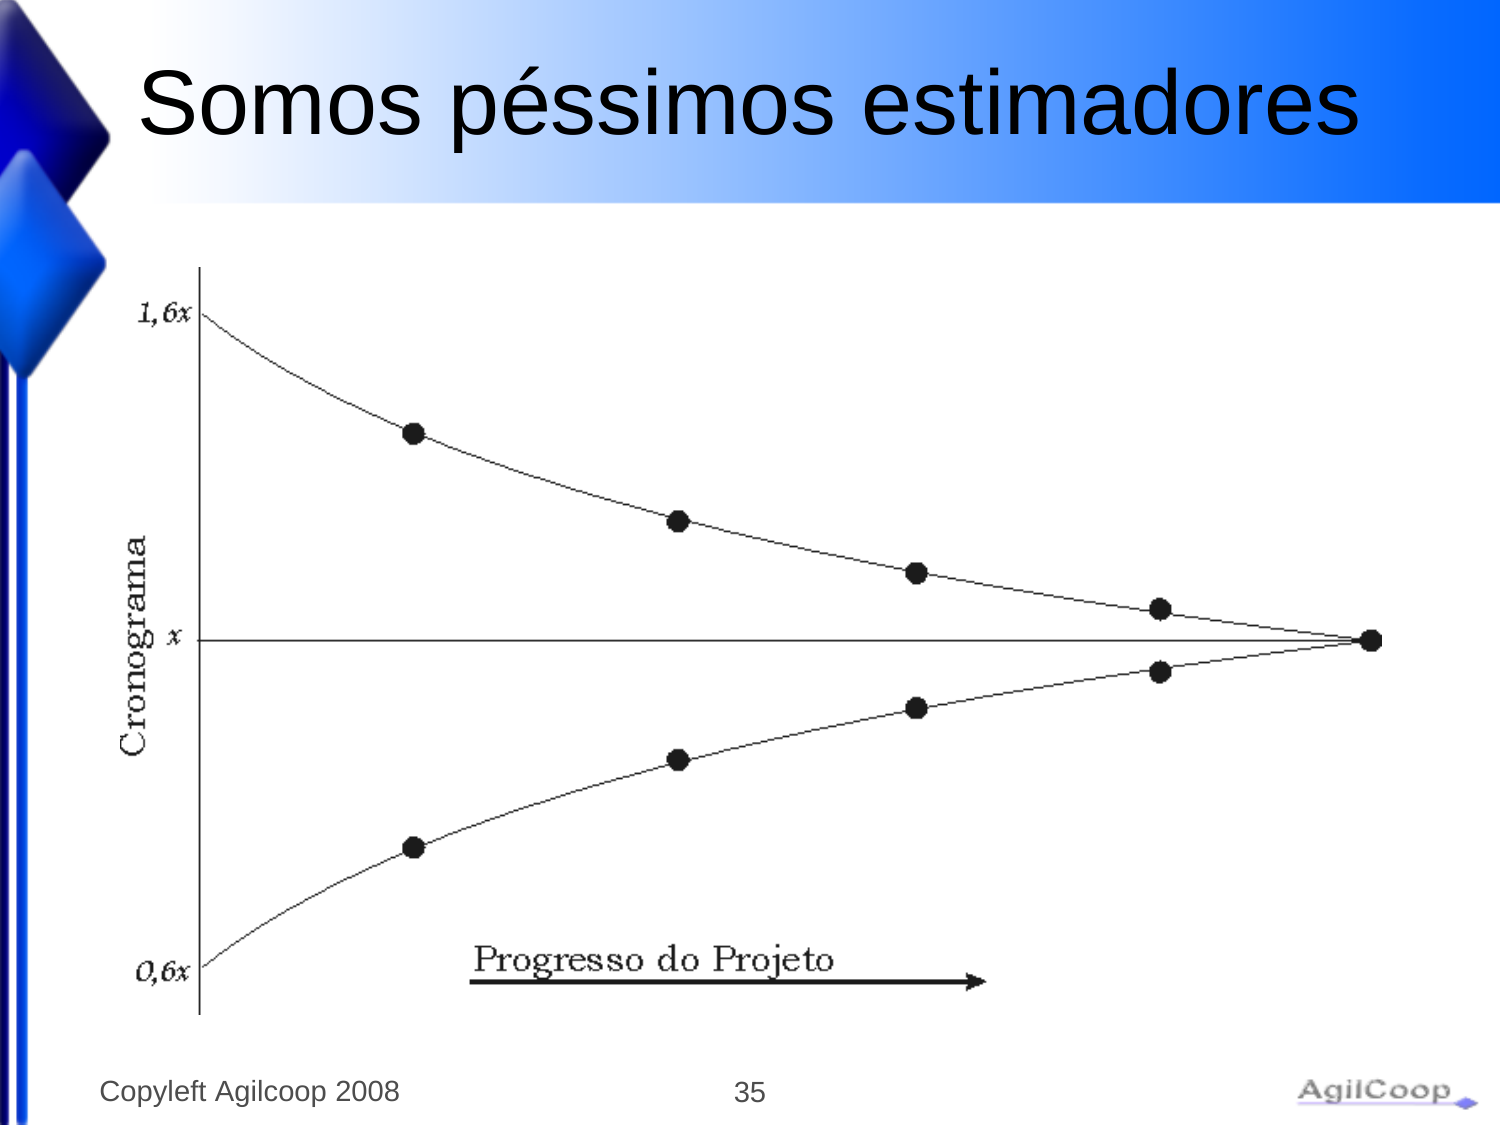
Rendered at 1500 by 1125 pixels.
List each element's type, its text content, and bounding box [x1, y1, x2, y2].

picture [0, 0, 1500, 1125]
title Somos péssimos estimadores [75, 8, 1426, 197]
